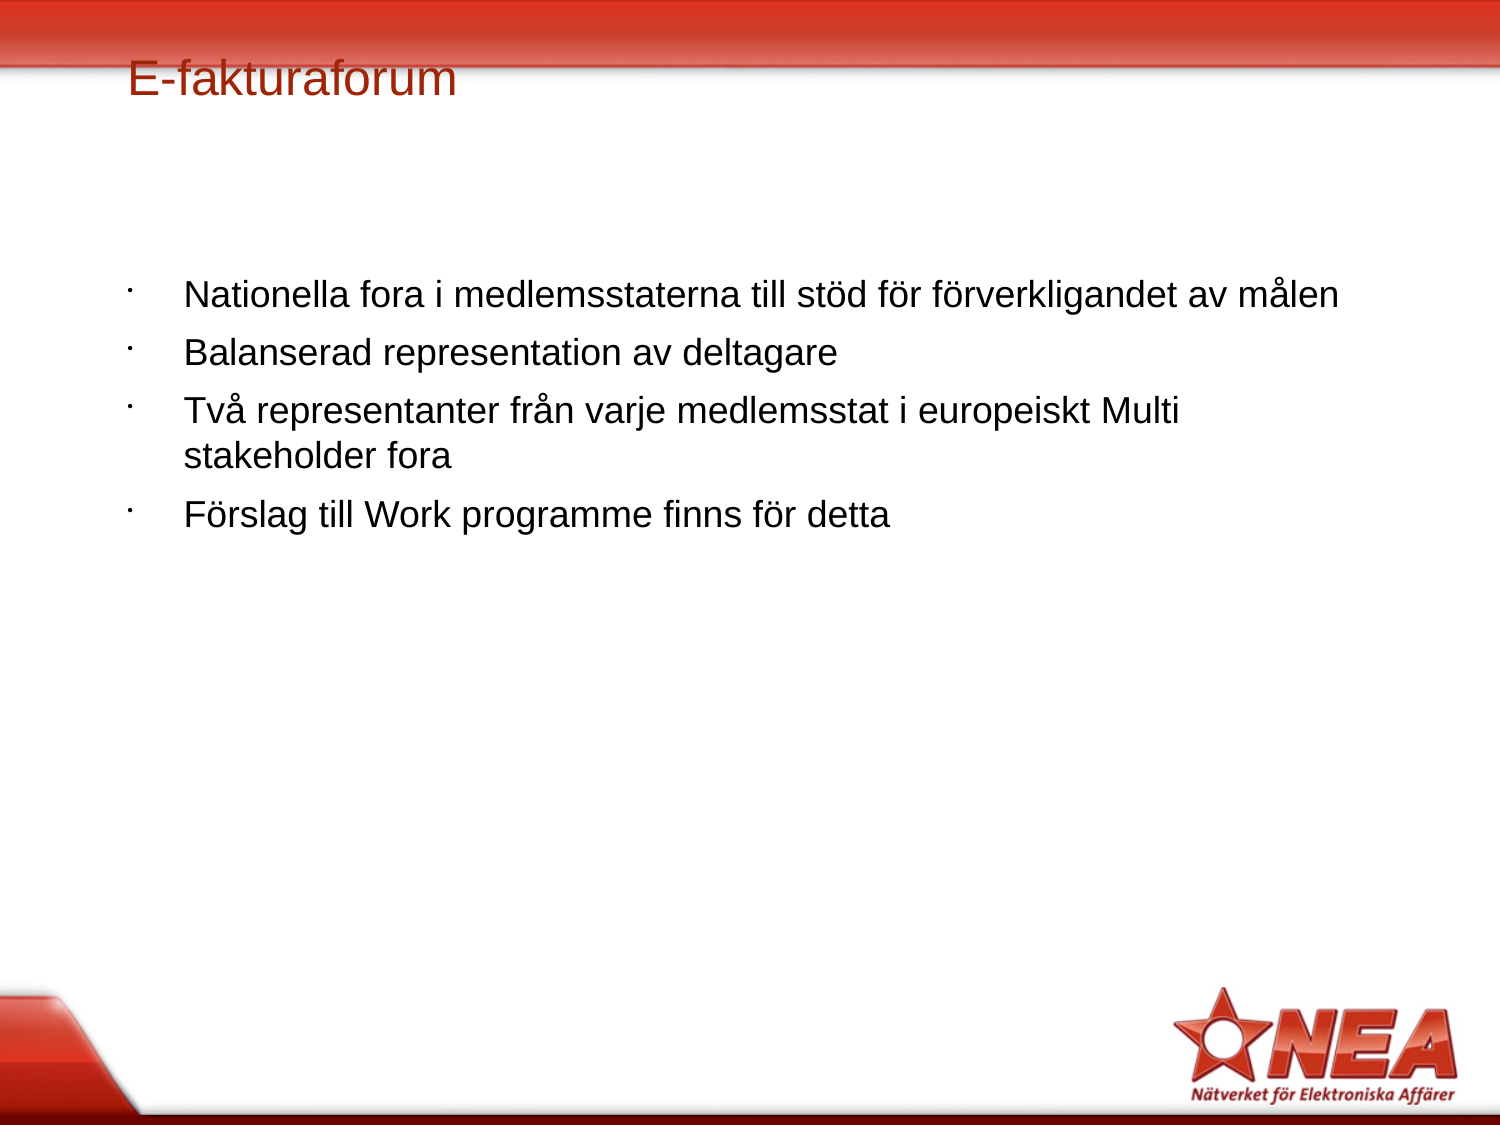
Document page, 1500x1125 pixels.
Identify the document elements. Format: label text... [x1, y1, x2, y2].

list Nationella fora i medlemsstaterna till stöd för förverkligandet av målen Balanserad representation av deltagare Två representanter från varje medlemsstat i europeiskt Multi stakeholder fora Förslag till Work programme finns för detta [112, 262, 1388, 938]
picture [0, 0, 1500, 1125]
title E-fakturaforum [112, 37, 1388, 225]
